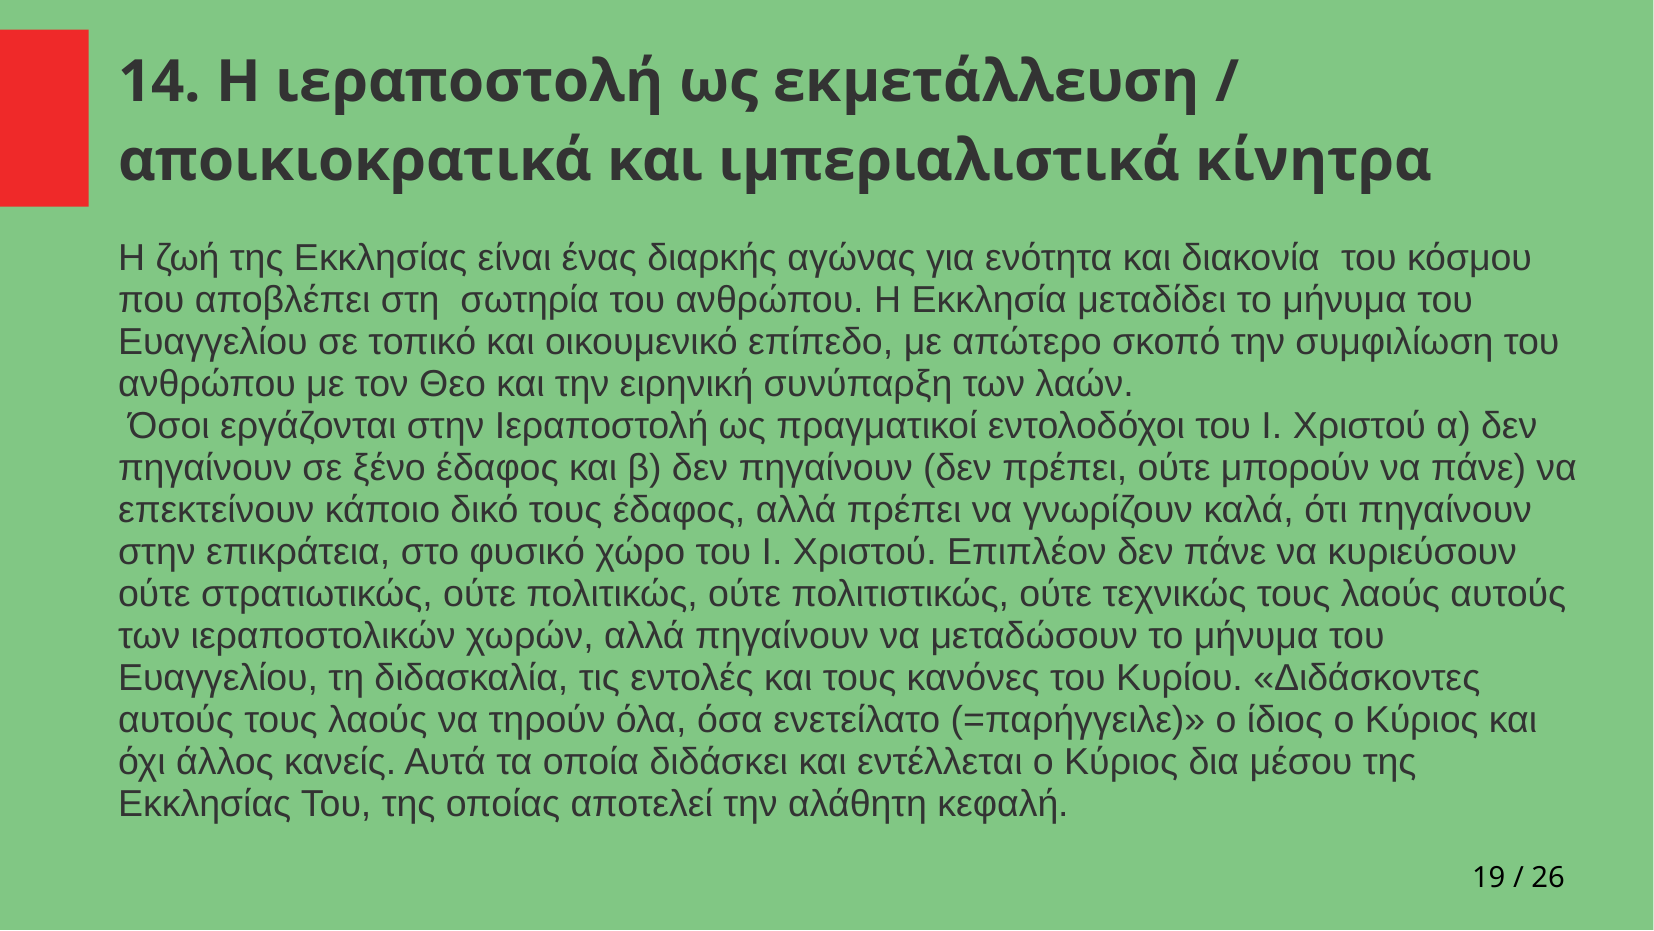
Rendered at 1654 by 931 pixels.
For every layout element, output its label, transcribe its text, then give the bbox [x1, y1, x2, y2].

list Η ζωή της Εκκλησίας είναι ένας διαρκής αγώνας για ενότητα και διακονία του κόσμου που αποβλέπει στη σωτηρία του ανθρώπου. Η Εκκλησία μεταδίδει το μήνυμα του Ευαγγελίου σε τοπικό και οικουμενικό επίπεδο, με απώτερο σκοπό την συμφιλίωση του ανθρώπου με τον Θεο και την ειρηνική συνύπαρξη των λαών. Όσοι εργάζονται στην Ιεραποστολή ως πραγματικοί εντολοδόχοι του Ι. Χριστού α) δεν πηγαίνουν σε ξένο έδαφος και β) δεν πηγαίνουν (δεν πρέπει, ούτε μπορούν να πάνε) να επεκτείνουν κάποιο δικό τους έδαφος, αλλά πρέπει να γνωρίζουν καλά, ότι πηγαίνουν στην επικράτεια, στο φυσικό χώρο του Ι. Χριστού. Επιπλέον δεν πάνε να κυριεύσουν ούτε στρατιωτικώς, ούτε πολιτικώς, ούτε πολιτιστικώς, ούτε τεχνικώς τους λαούς αυτούς των ιεραποστολικών χωρών, αλλά πηγαίνουν να μεταδώσουν το μήνυμα του Ευαγγελίου, τη διδασκαλία, τις εντολές και τους κανόνες του Κυρίου. «Διδάσκοντες αυτούς τους λαούς να τηρούν όλα, όσα ενετείλατο (=παρήγγειλε)» ο ίδιος ο Κύριος και όχι άλλος κανείς. Αυτά τα οποία διδάσκει και εντέλλεται ο Κύριος δια μέσου της Εκκλησίας Του, της οποίας αποτελεί την αλάθητη κεφαλή. [118, 236, 1595, 798]
title 14. Η ιεραποστολή ως εκμετάλλευση / αποικιοκρατικά και ιμπεριαλιστικά κίνητρα [118, 29, 1595, 207]
